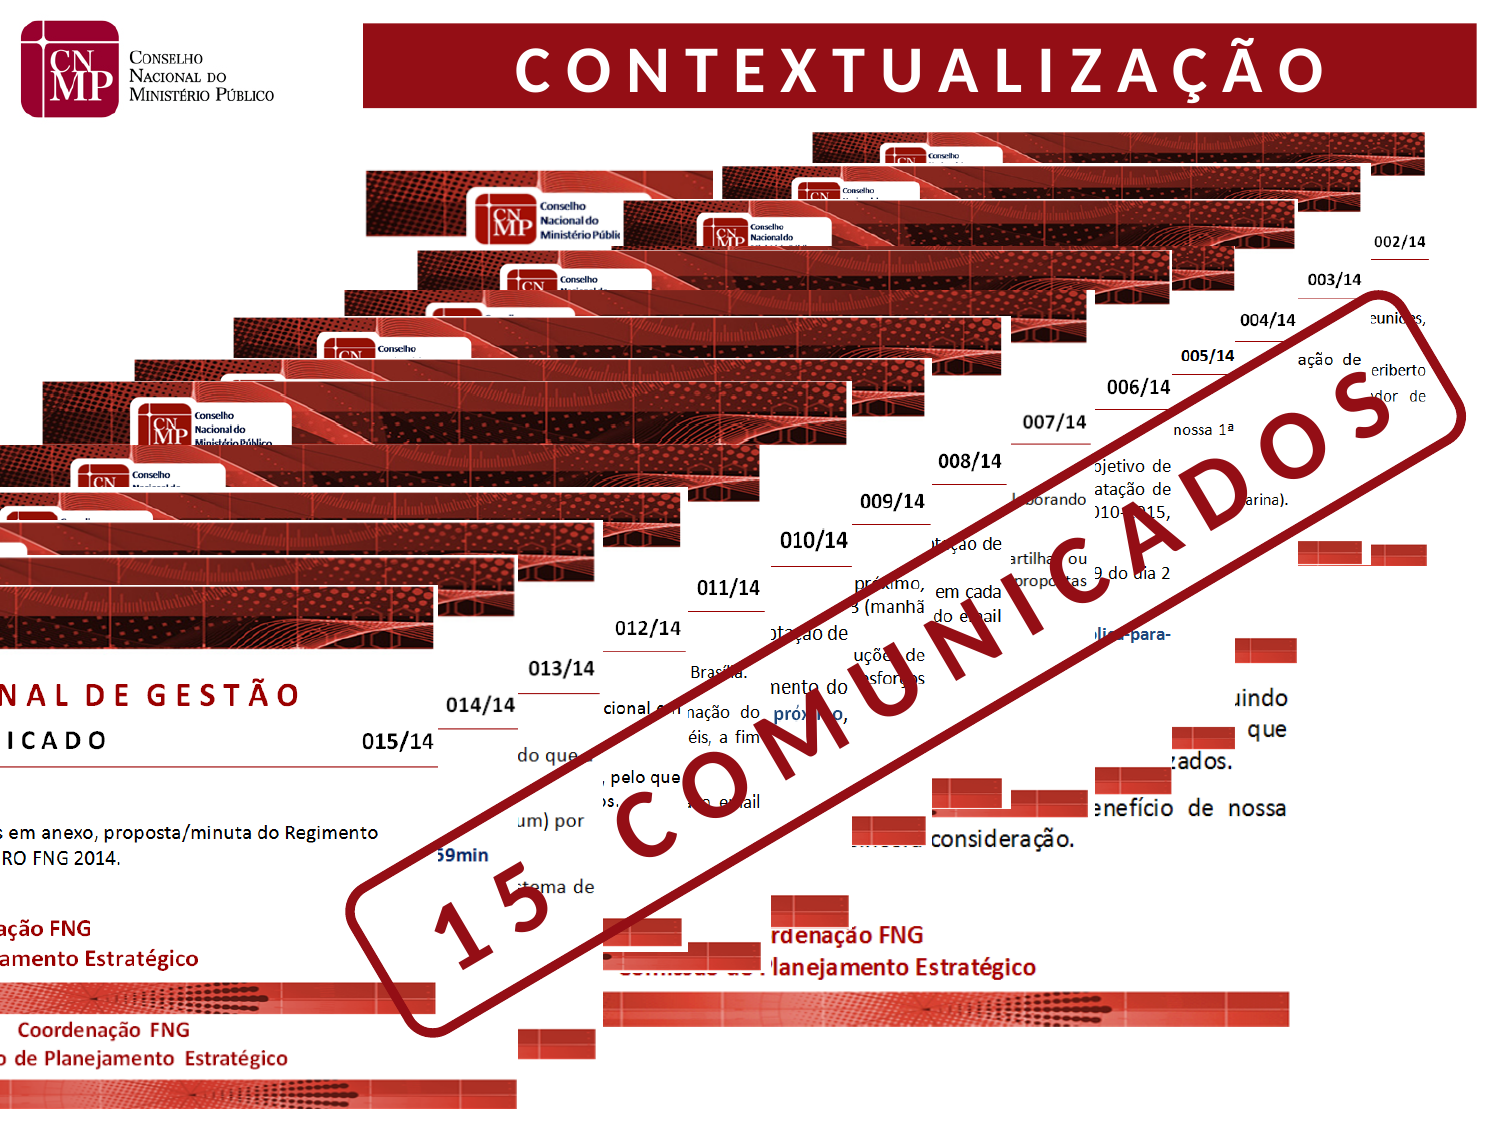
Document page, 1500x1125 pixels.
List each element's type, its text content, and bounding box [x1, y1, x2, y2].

picture [0, 128, 1437, 1109]
text_box C O N T E X T U A L I Z A Ç Ã O [363, 23, 1477, 109]
text_box 1 5 C O M U N I C A D O S [349, 294, 1462, 1033]
picture [4, 12, 284, 127]
